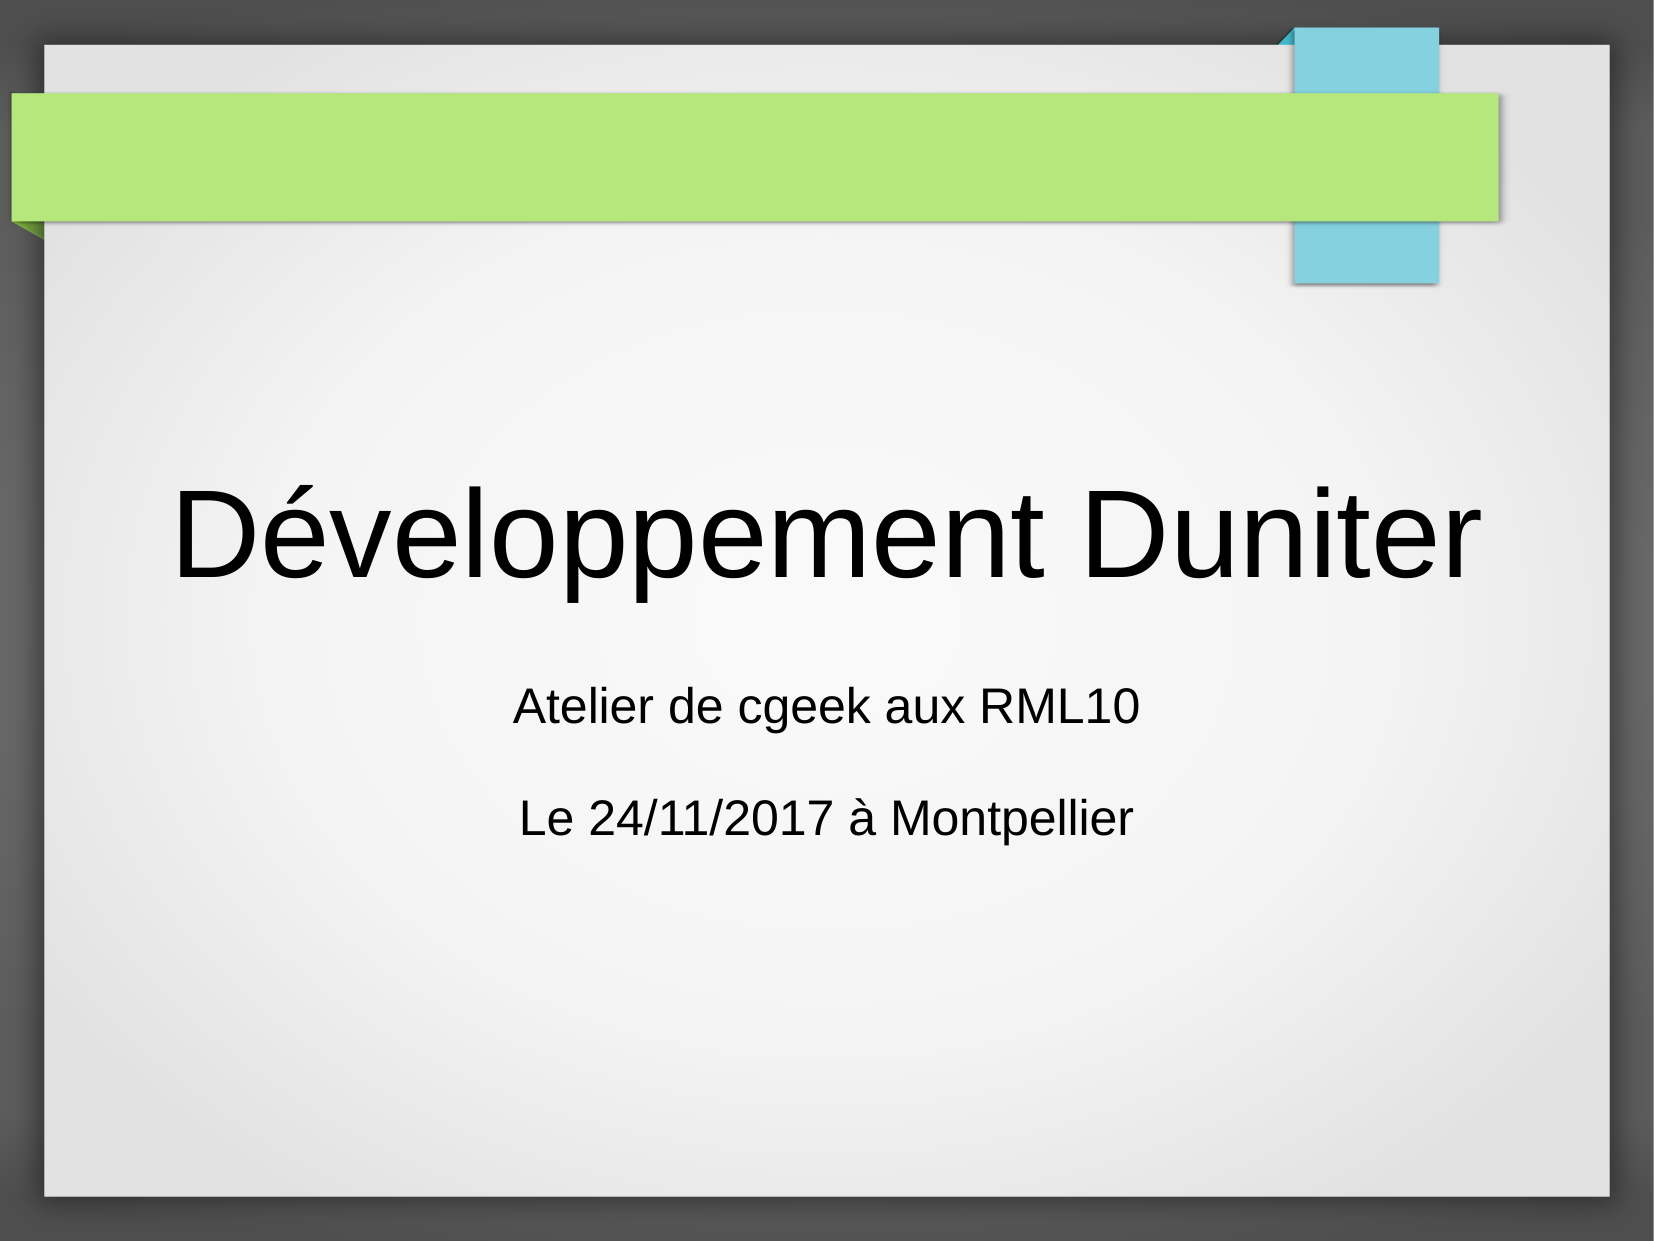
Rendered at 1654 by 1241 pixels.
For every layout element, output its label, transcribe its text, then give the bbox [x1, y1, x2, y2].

picture [0, 0, 1654, 1241]
subtitle Développement Duniter Atelier de cgeek aux RML10 Le 24/11/2017 à Montpellier [82, 295, 1571, 1015]
